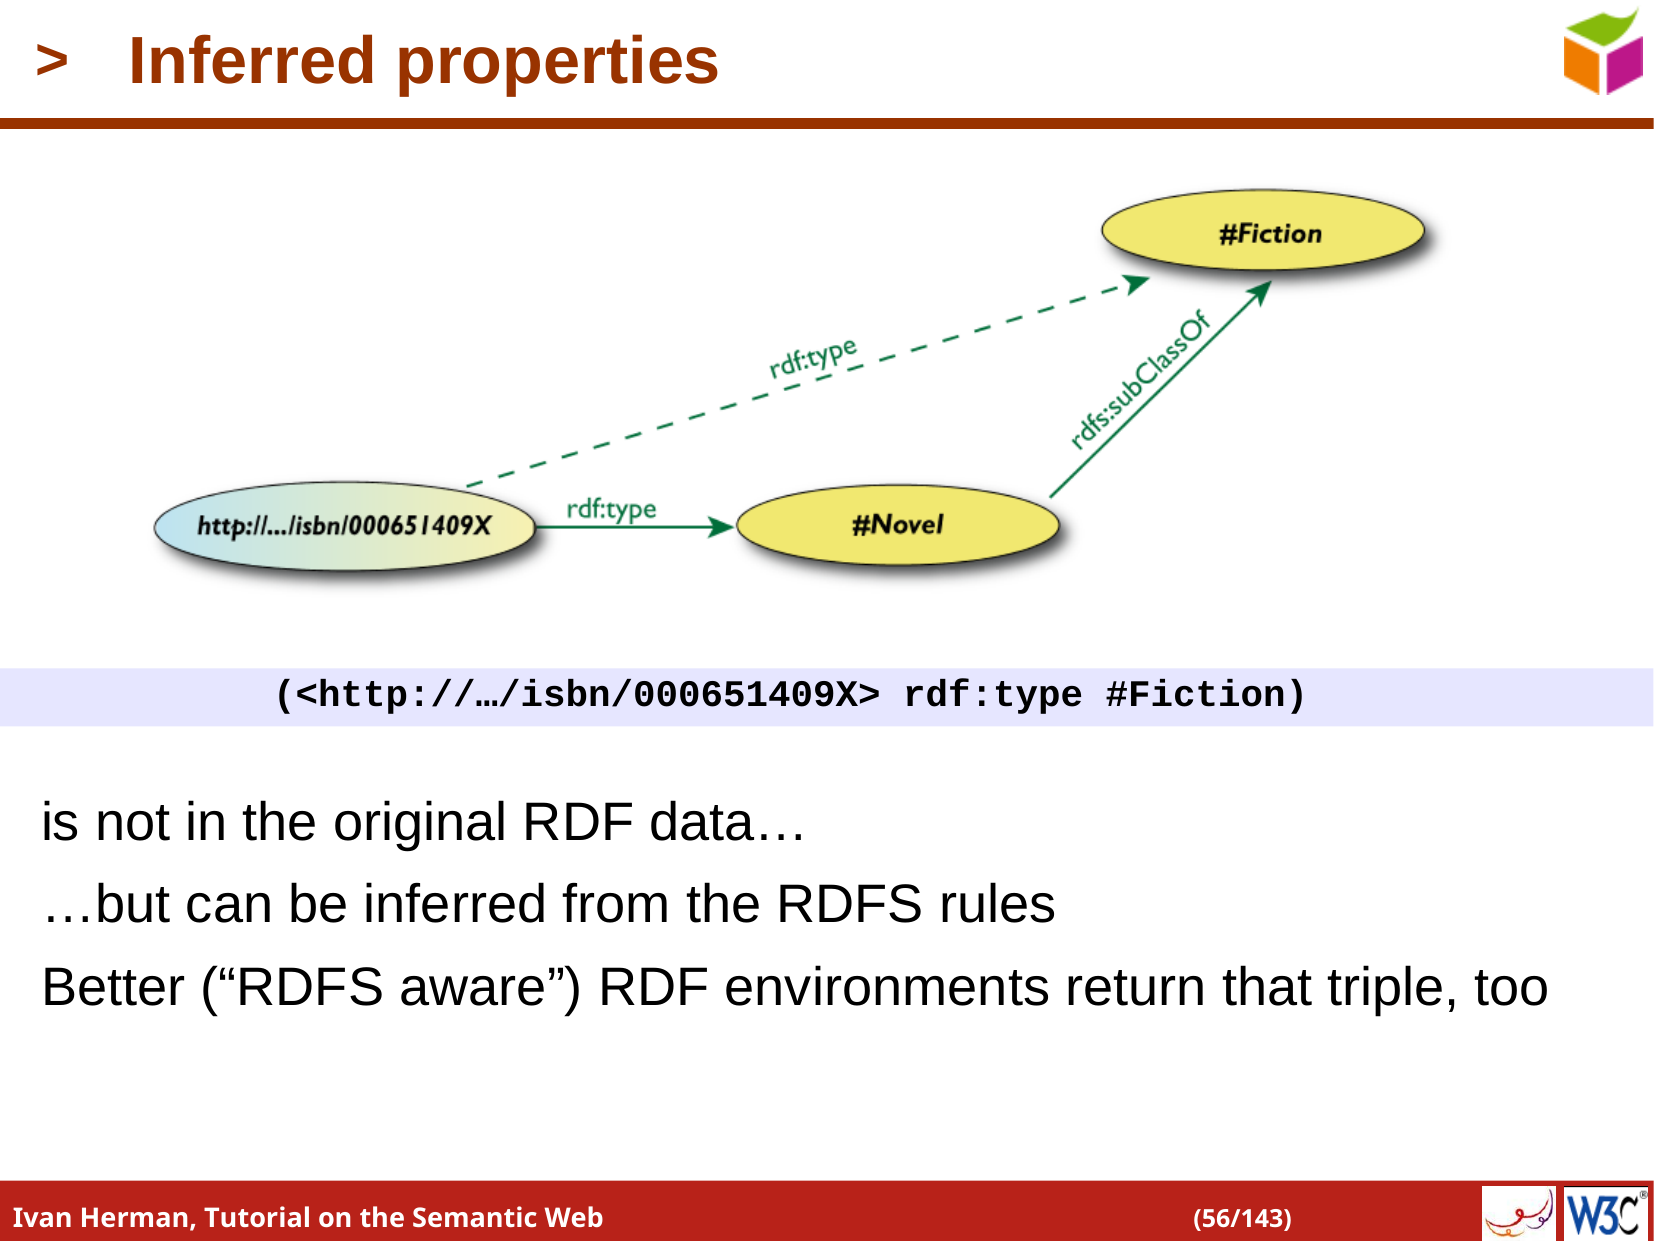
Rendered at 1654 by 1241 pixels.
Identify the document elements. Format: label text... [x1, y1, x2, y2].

list is not in the original RDF data… …but can be inferred from the RDFS rules Better (“RDFS aware”) RDF environments return that triple, too [23, 791, 1618, 1087]
title Inferred properties [93, 0, 1493, 119]
picture [1482, 1186, 1556, 1241]
picture [1564, 1186, 1648, 1241]
picture [1564, 5, 1643, 95]
picture [142, 177, 1459, 605]
text_box (<http://…/isbn/000651409X> rdf:type #Fiction) [0, 668, 1654, 727]
